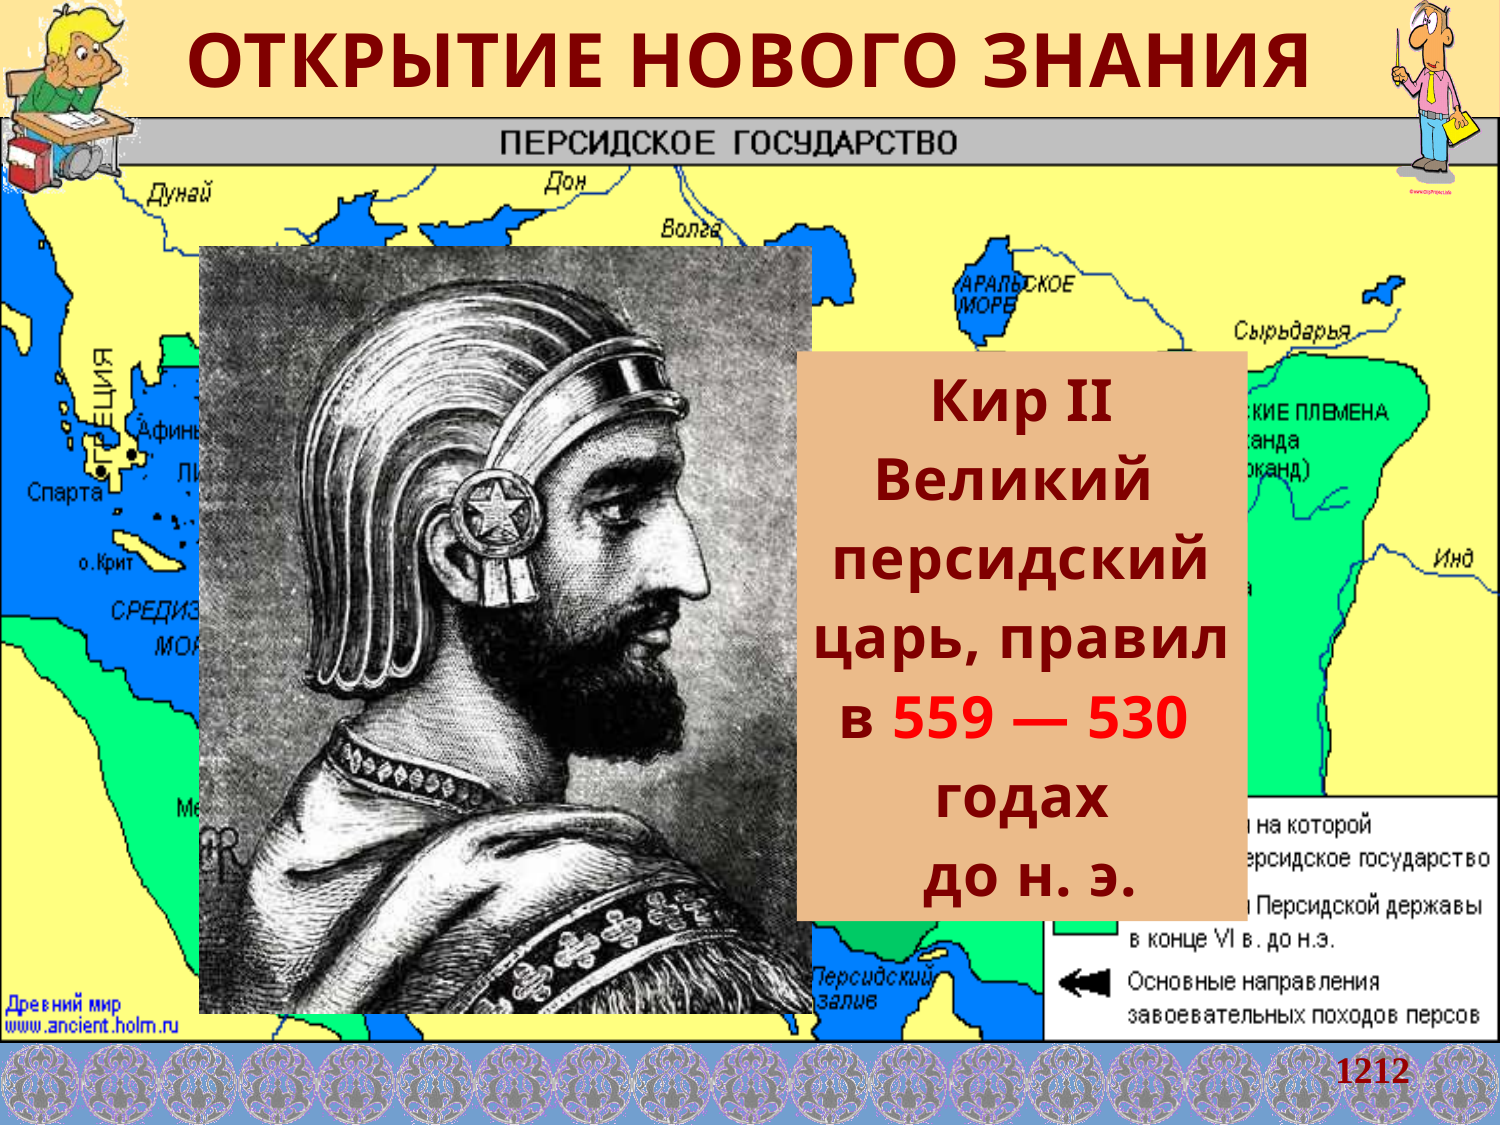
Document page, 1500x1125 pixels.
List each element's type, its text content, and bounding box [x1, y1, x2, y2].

picture [0, 0, 1500, 1125]
title ОТКРЫТИЕ НОВОГО ЗНАНИЯ [163, 0, 1351, 117]
text_box Кир II Великий персидский царь, правил в 559 — 530 годах до н. э. [796, 351, 1248, 922]
slide_number <number><number> [1074, 1042, 1425, 1103]
